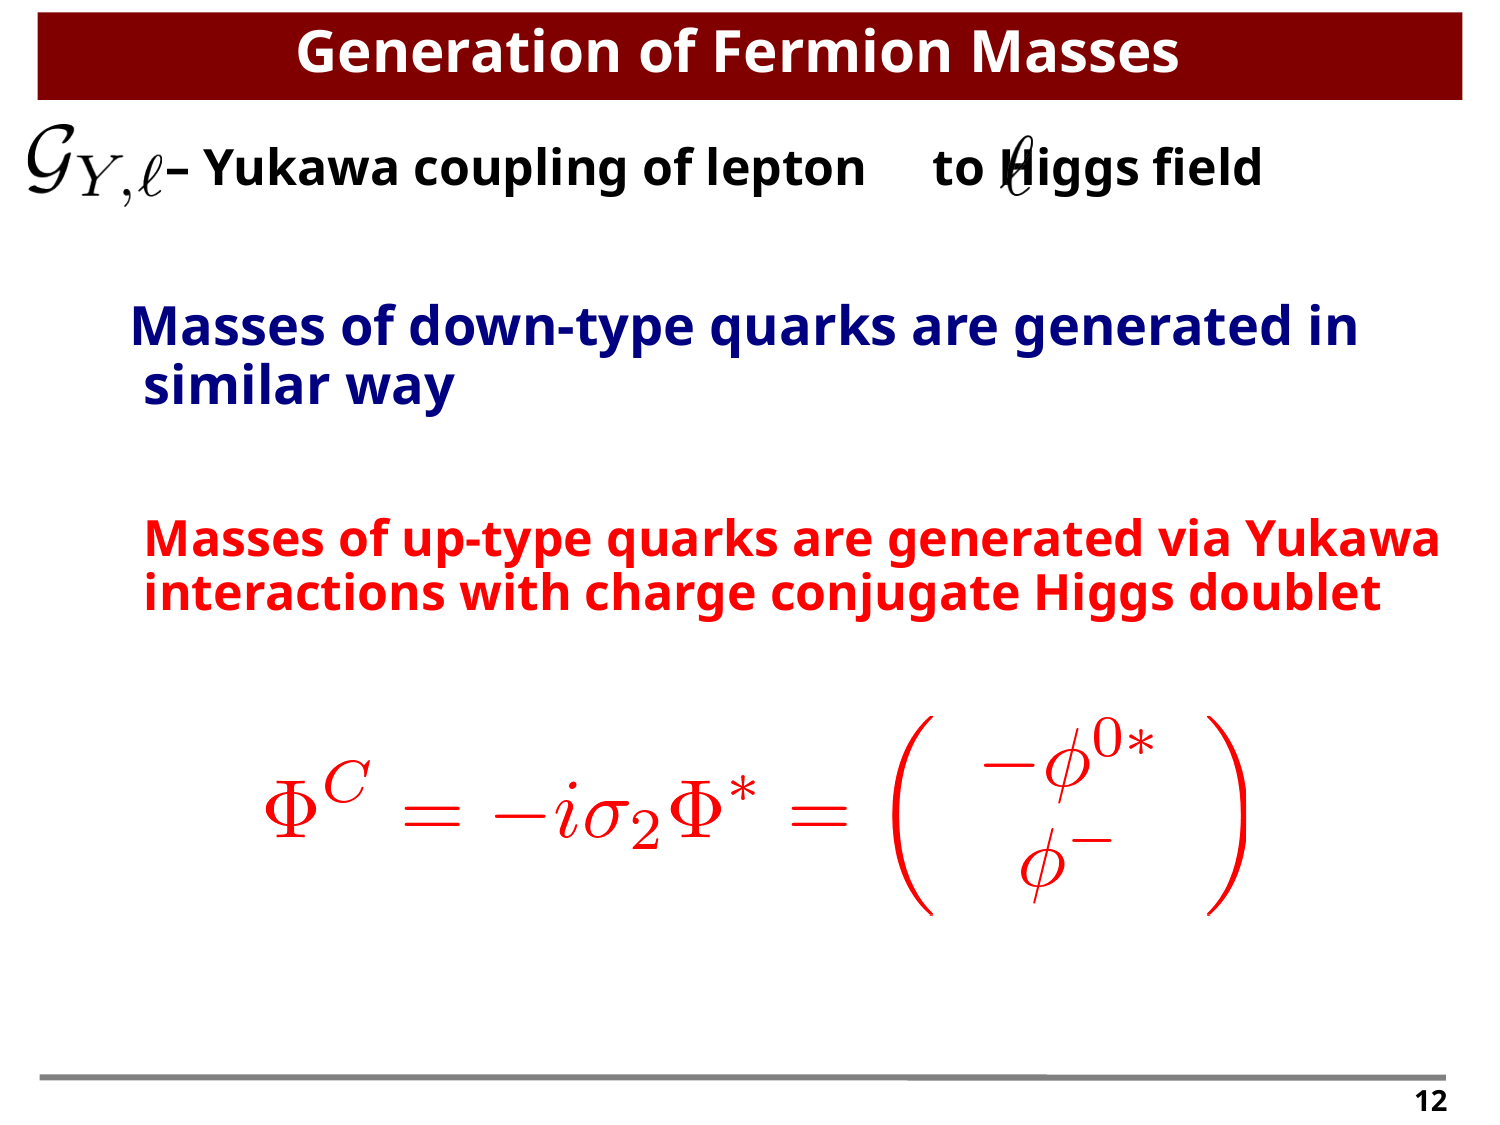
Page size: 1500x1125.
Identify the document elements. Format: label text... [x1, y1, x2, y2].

picture [265, 715, 1247, 916]
picture [27, 124, 163, 207]
title Generation of Fermion Masses [132, 12, 1345, 96]
picture [999, 135, 1034, 196]
list – Yukawa coupling of lepton to Higgs field Masses of down-type quarks are generated in similar way Masses of up-type quarks are generated via Yukawa interactions with charge conjugate Higgs doublet [72, 135, 1479, 921]
